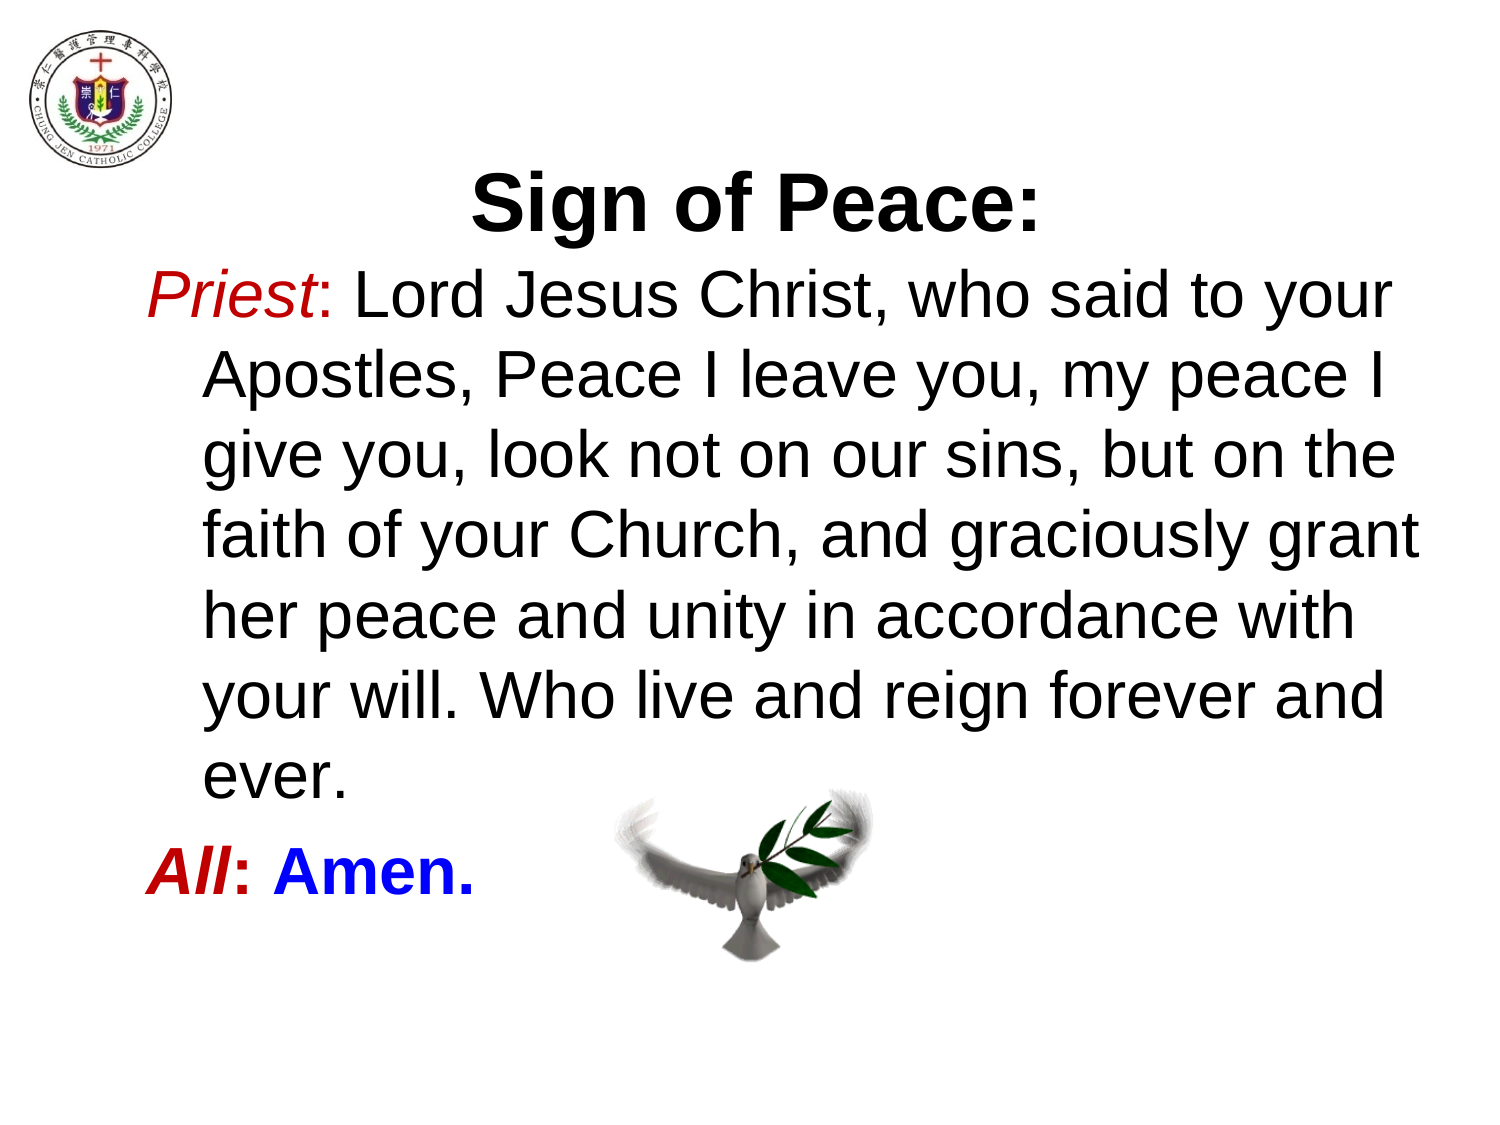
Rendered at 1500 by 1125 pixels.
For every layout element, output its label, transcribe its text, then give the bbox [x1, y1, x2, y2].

list Priest: Lord Jesus Christ, who said to your Apostles, Peace I leave you, my peace I give you, look not on our sins, but on the faith of your Church, and graciously grant her peace and unity in accordance with your will. Who live and reign forever and ever. All: Amen. [75, 243, 1459, 1005]
picture [549, 751, 953, 1040]
title Sign of Peace: [150, 31, 1365, 185]
